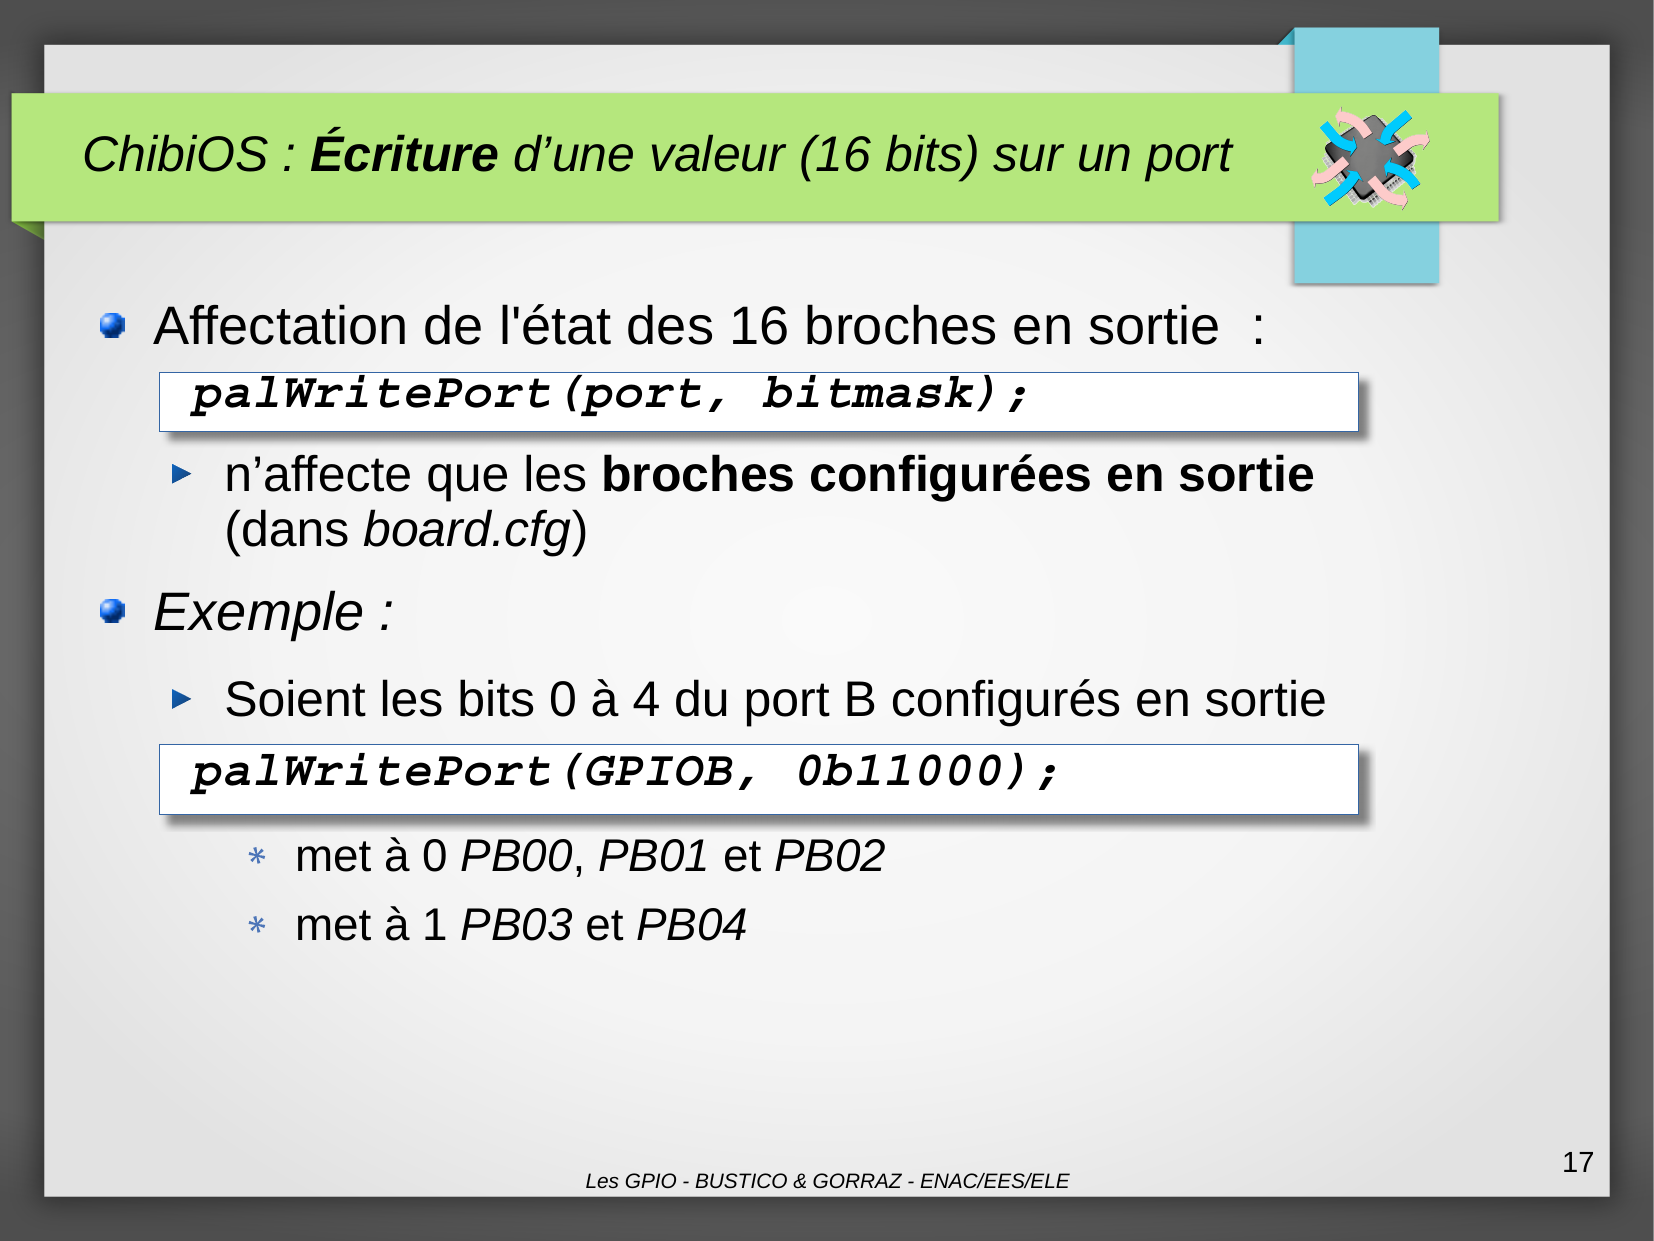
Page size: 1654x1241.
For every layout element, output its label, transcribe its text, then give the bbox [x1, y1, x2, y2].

list Affectation de l'état des 16 broches en sortie : n’affecte que les broches configurées en sortie (dans board.cfg) Exemple : Soient les bits 0 à 4 du port B configurés en sortie met à 0 PB00, PB01 et PB02 met à 1 PB03 et PB04 [82, 295, 1571, 1134]
text_box palWritePort(GPIOB, 0b11000); [159, 744, 1359, 815]
picture [0, 0, 1654, 1241]
title ChibiOS : Écriture d’une valeur (16 bits) sur un port [82, 78, 1300, 229]
text_box palWritePort(port, bitmask); [159, 372, 1359, 432]
